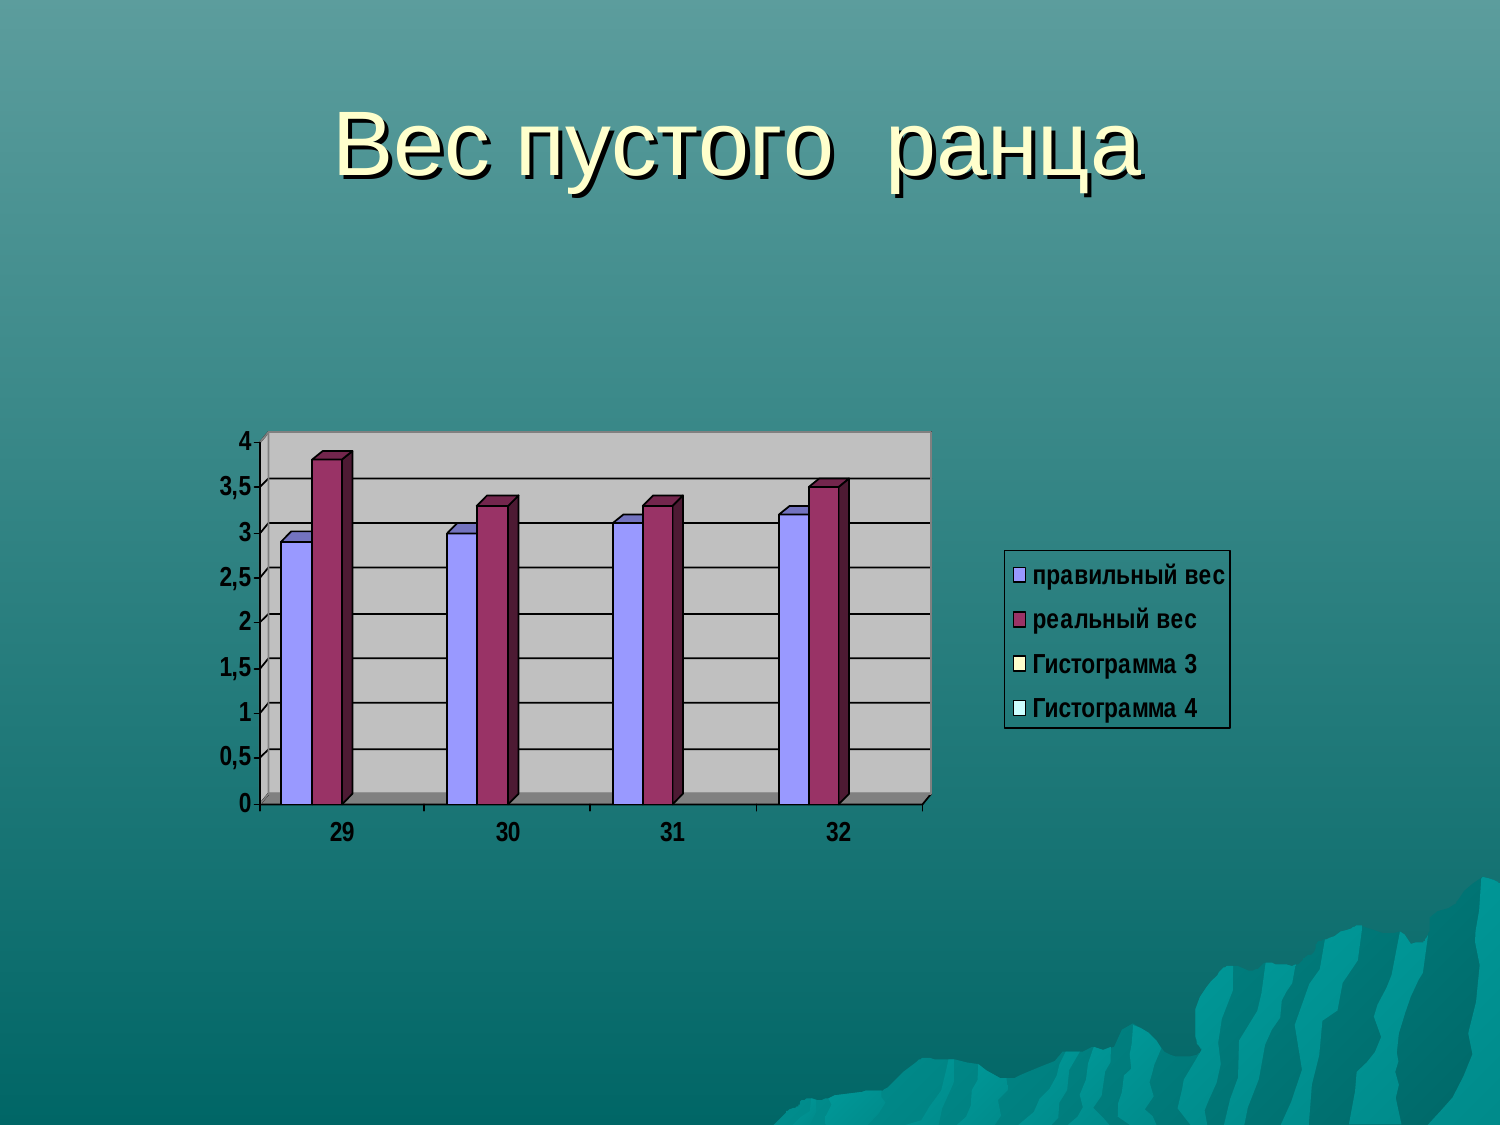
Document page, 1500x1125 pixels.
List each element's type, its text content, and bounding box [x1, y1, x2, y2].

title Вес пустого ранца [75, 45, 1426, 233]
chart [135, 385, 1248, 894]
